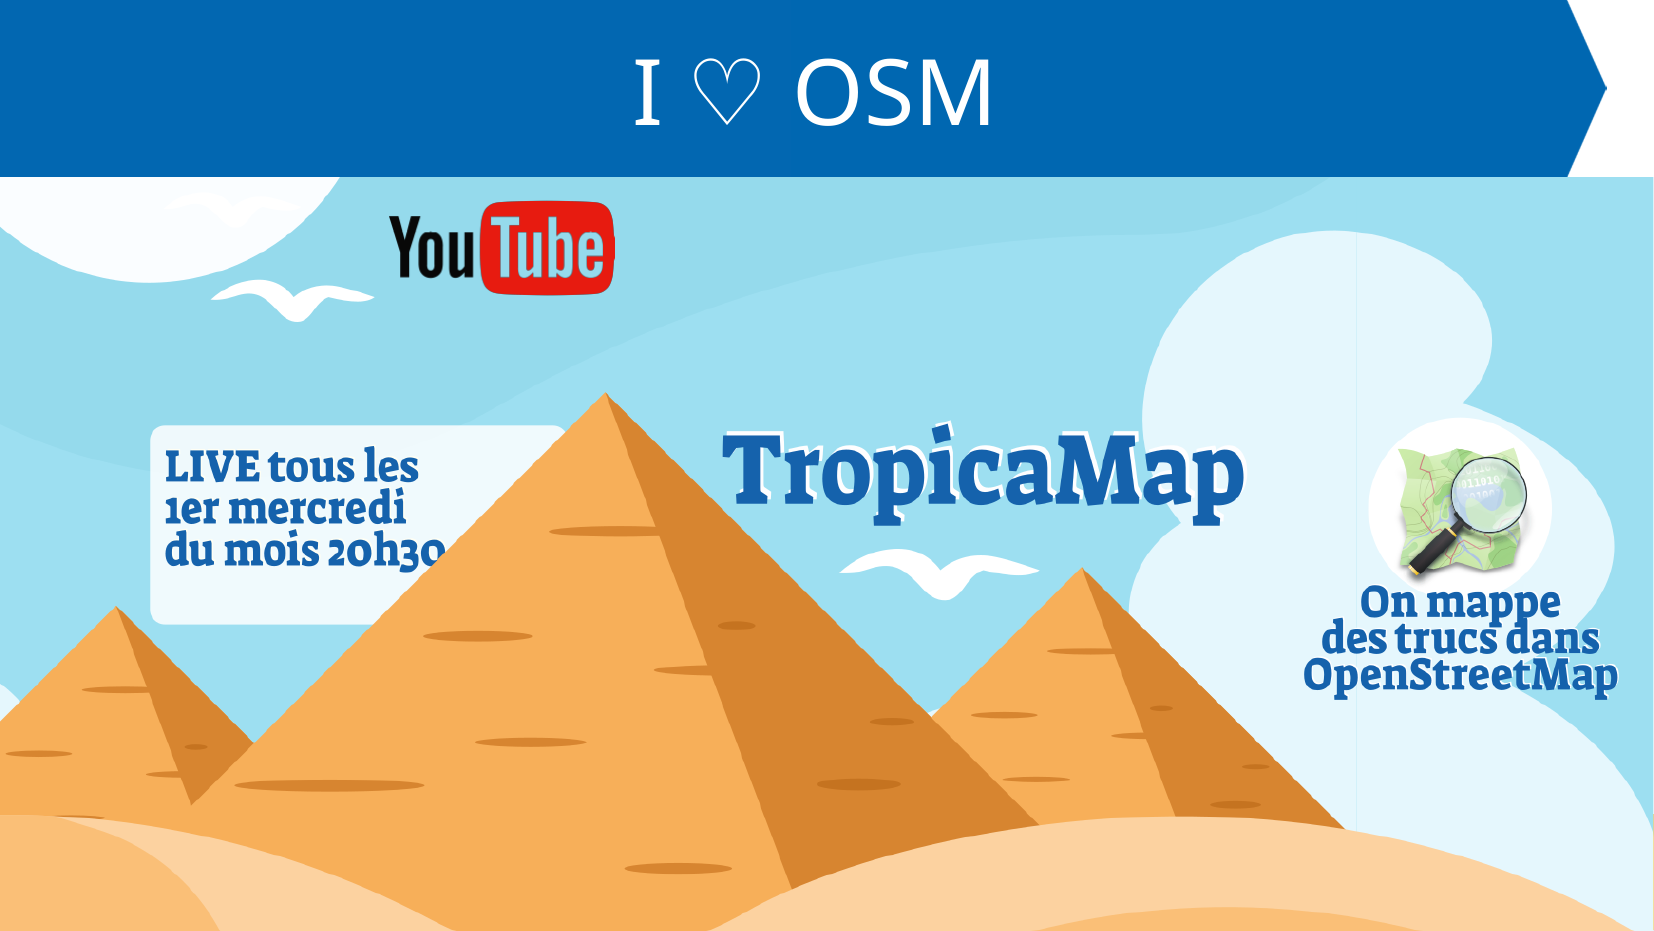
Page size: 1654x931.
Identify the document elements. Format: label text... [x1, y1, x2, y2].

picture [0, 0, 1654, 931]
title I ♡ OSM [230, 35, 1400, 144]
